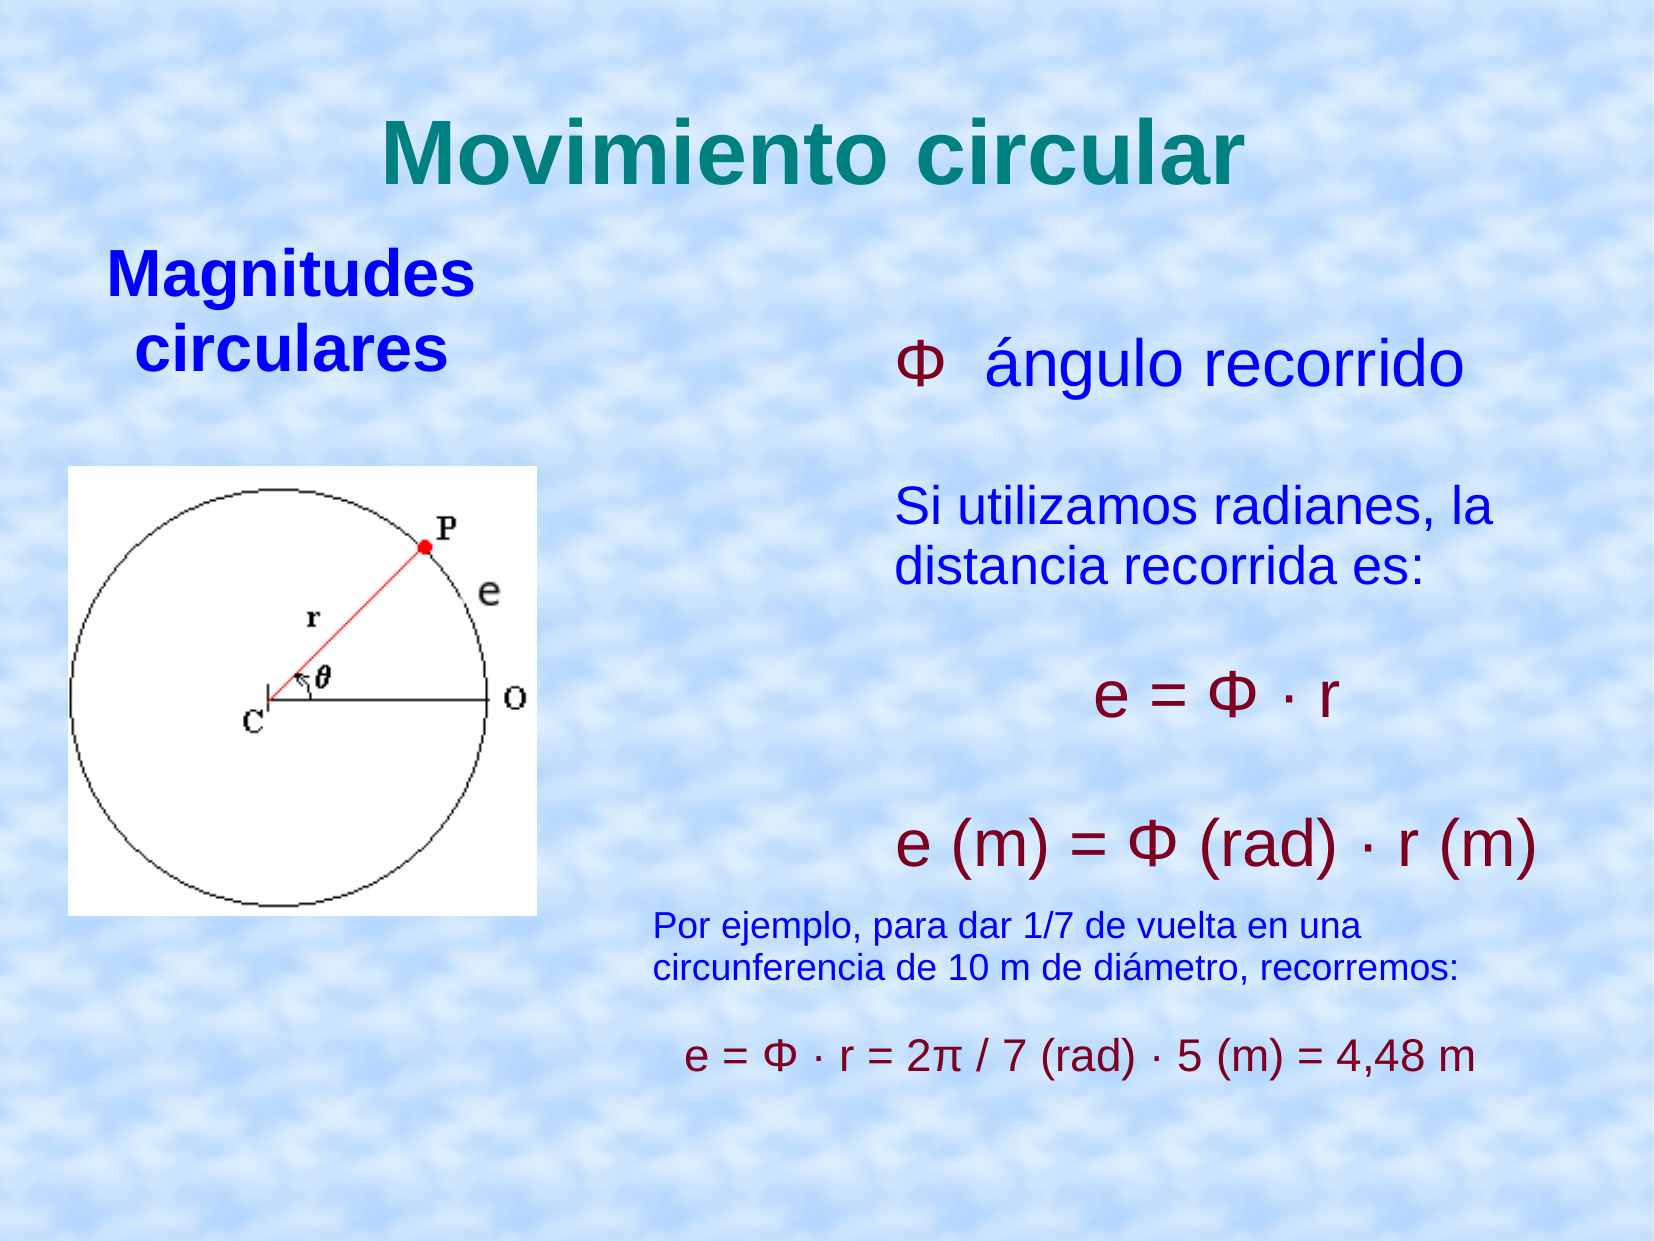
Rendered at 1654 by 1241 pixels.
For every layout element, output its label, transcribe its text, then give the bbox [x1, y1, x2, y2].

text_box Magnitudes circulares [88, 236, 496, 386]
text_box Por ejemplo, para dar 1/7 de vuelta en una circunferencia de 10 m de diámetro, recorremos: e = Φ · r = 2π / 7 (rad) · 5 (m) = 4,48 m [496, 897, 1595, 1090]
text_box Φ ángulo recorrido Si utilizamos radianes, la distancia recorrida es: e = Φ · r e (m) = Φ (rad) · r (m) [738, 318, 1627, 890]
picture [0, 0, 1654, 1241]
title Movimiento circular [82, 49, 1571, 257]
